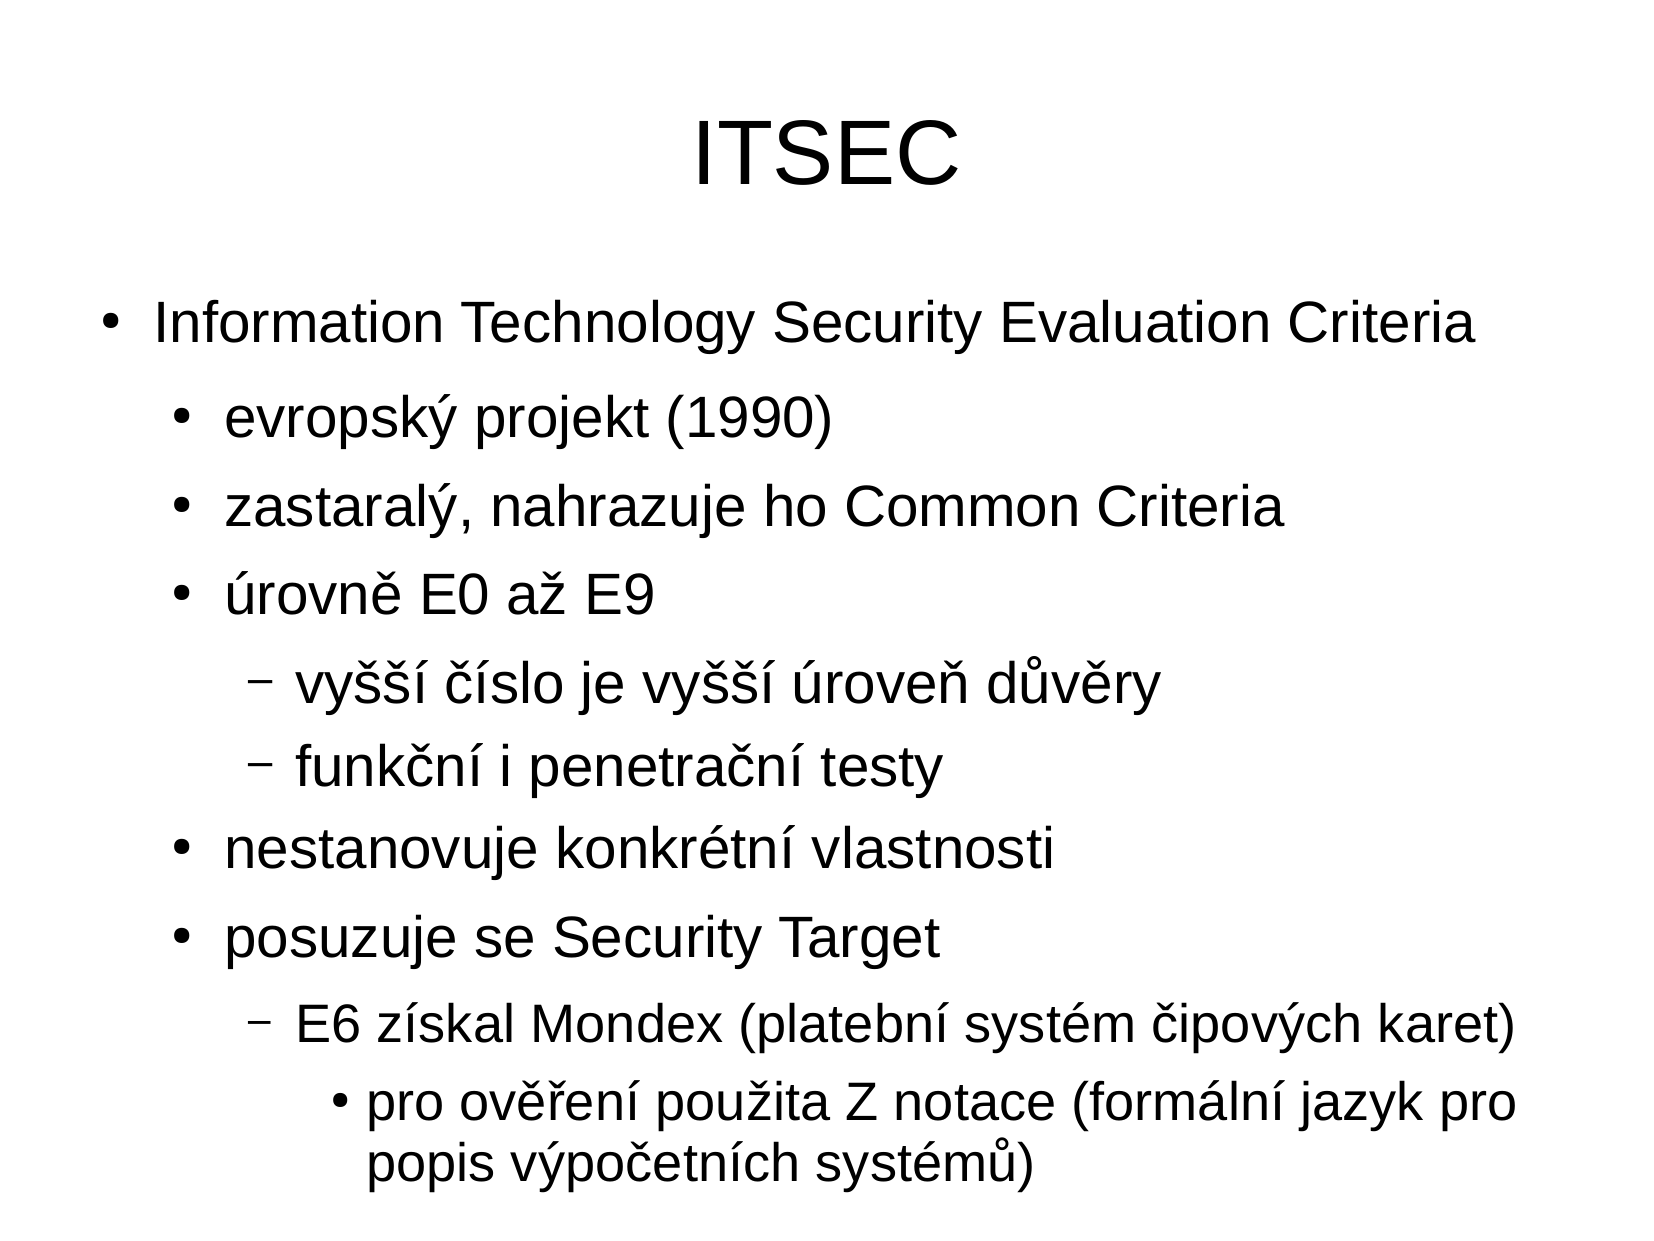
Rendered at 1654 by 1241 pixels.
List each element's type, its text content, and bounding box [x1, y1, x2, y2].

title ITSEC [82, 49, 1571, 257]
list Information Technology Security Evaluation Criteria evropský projekt (1990) zastaralý, nahrazuje ho Common Criteria úrovně E0 až E9 vyšší číslo je vyšší úroveň důvěry funkční i penetrační testy nestanovuje konkrétní vlastnosti posuzuje se Security Target E6 získal Mondex (platební systém čipových karet) pro ověření použita Z notace (formální jazyk pro popis výpočetních systémů) [82, 290, 1571, 1193]
